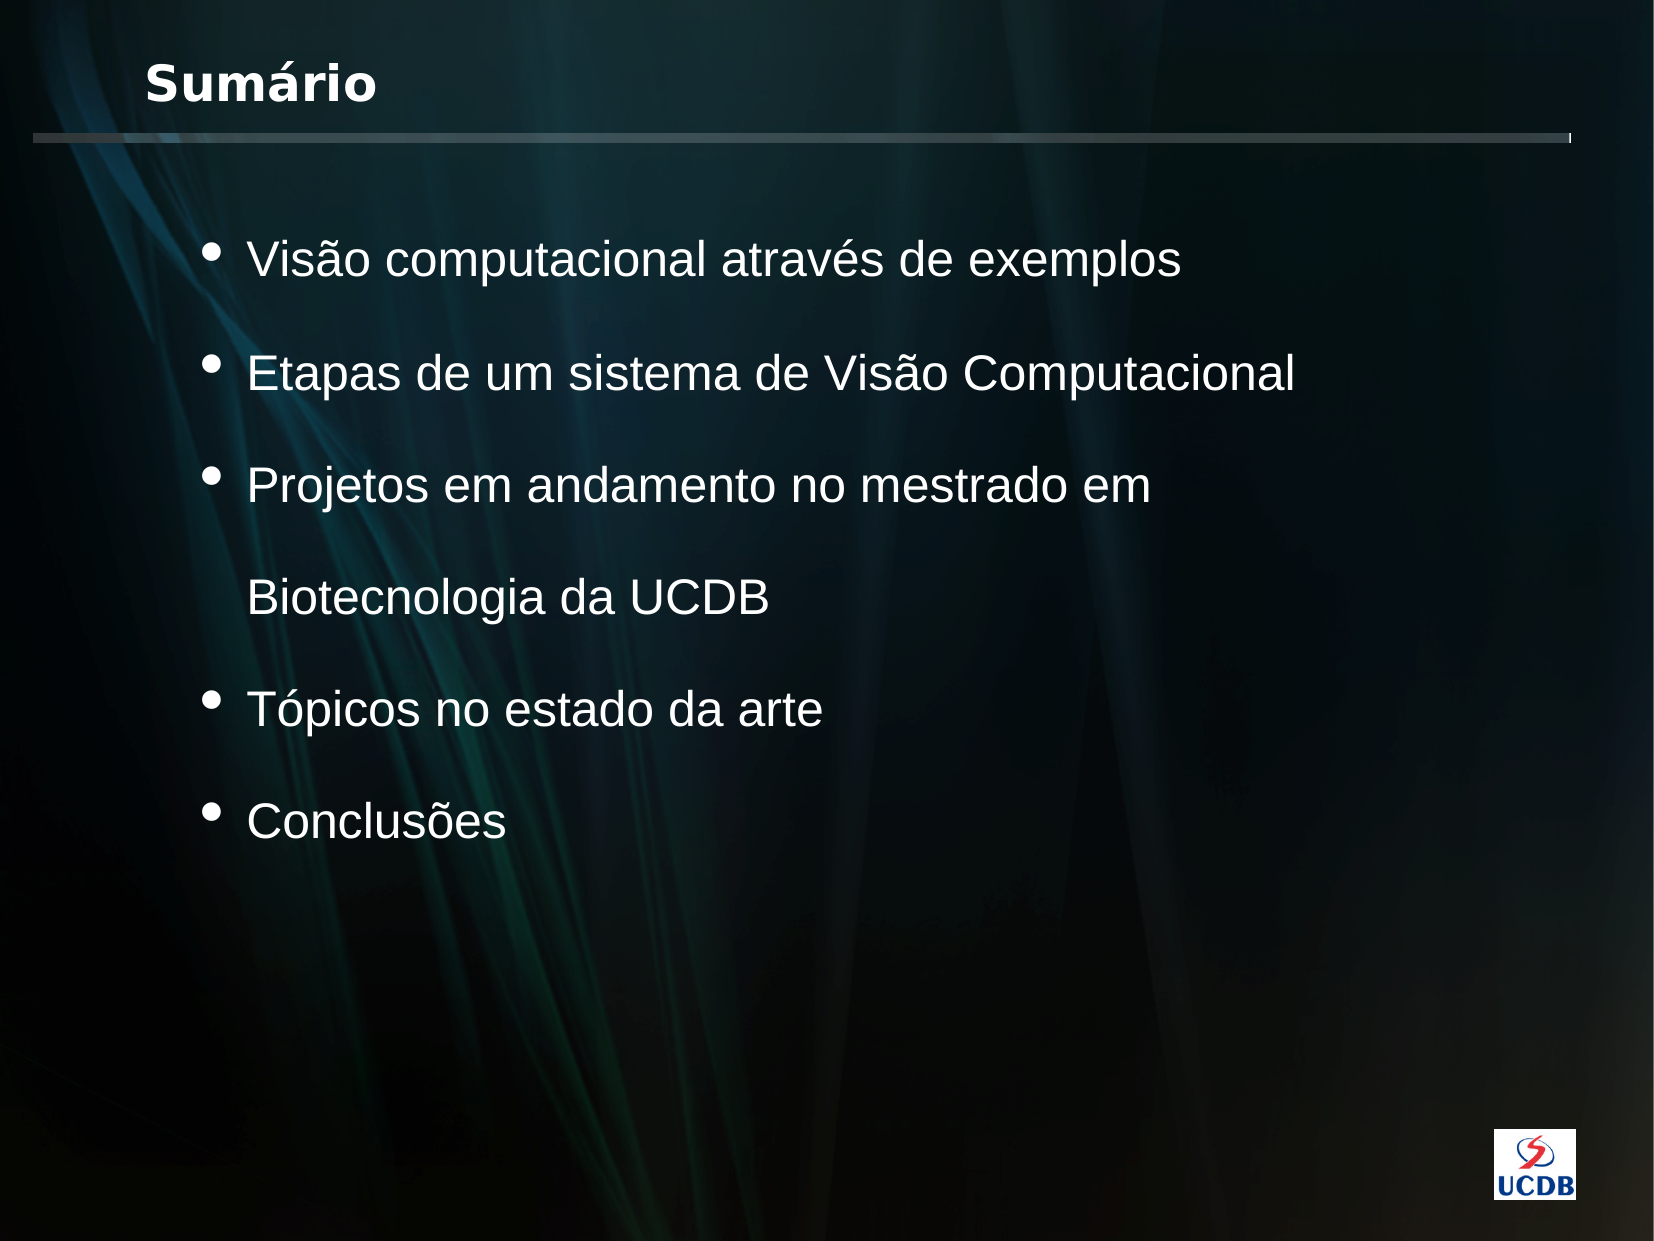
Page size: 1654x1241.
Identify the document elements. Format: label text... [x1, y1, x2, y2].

text_box Sumário [129, 45, 393, 119]
picture [0, 0, 1654, 1241]
text_box Visão computacional através de exemplos Etapas de um sistema de Visão Computacional Projetos em andamento no mestrado em Biotecnologia da UCDB Tópicos no estado da arte Conclusões [187, 225, 1388, 938]
